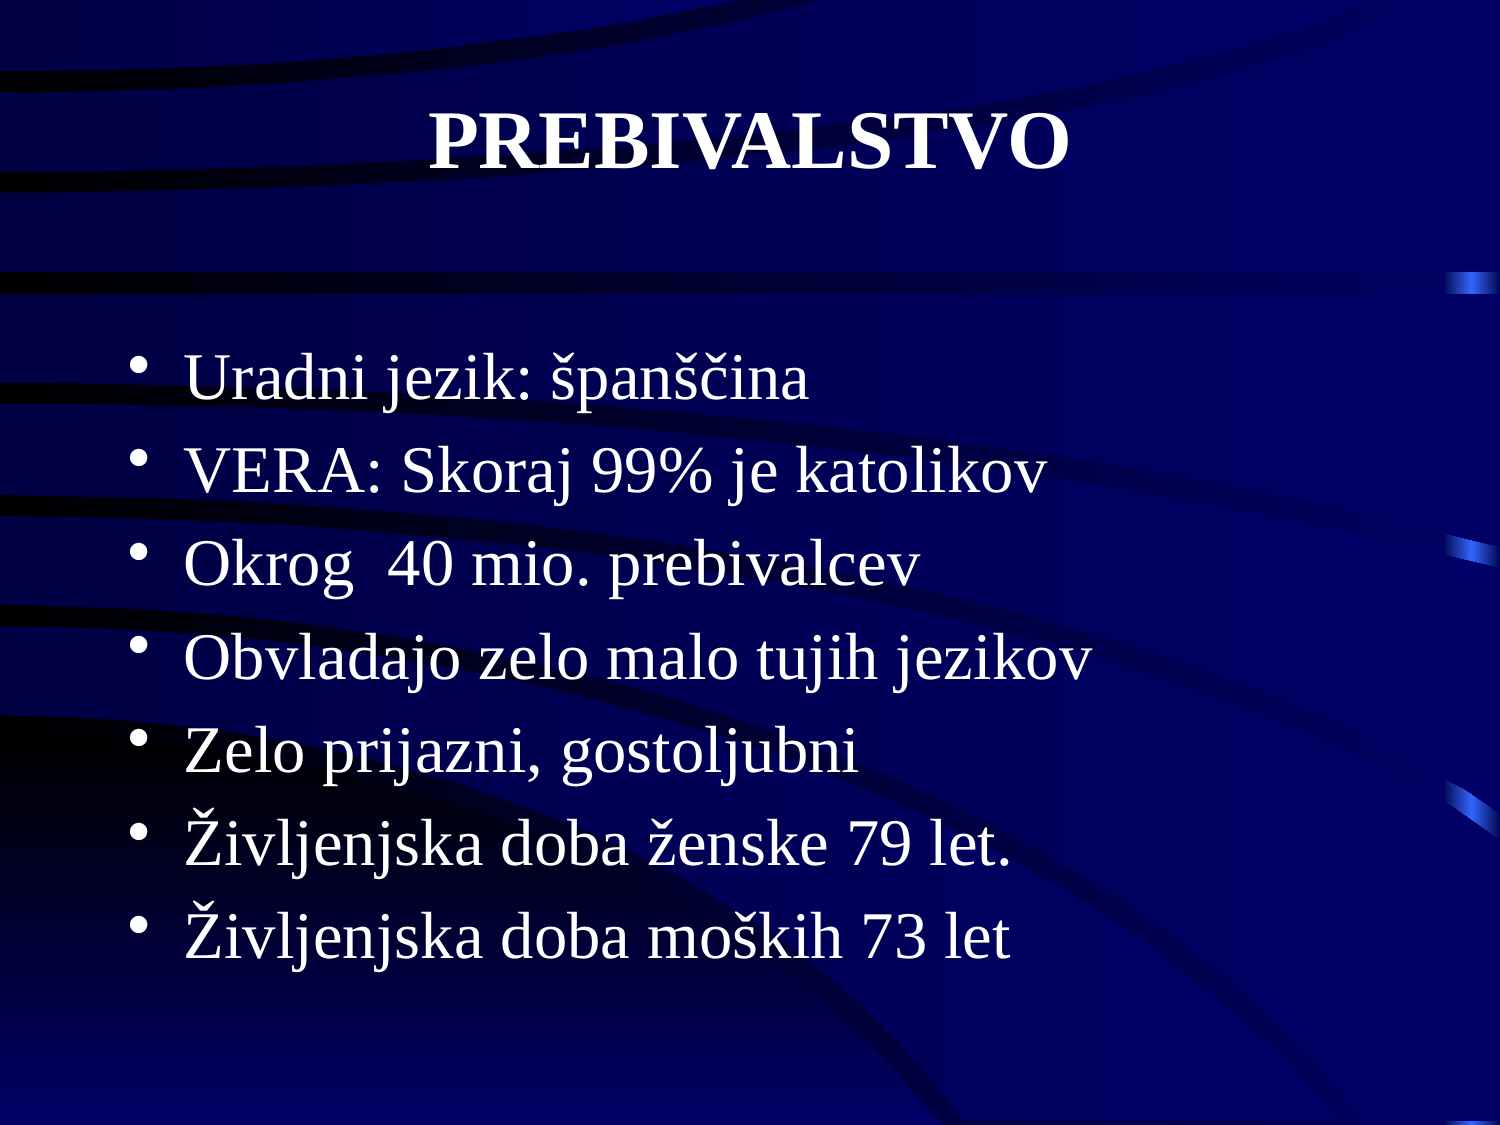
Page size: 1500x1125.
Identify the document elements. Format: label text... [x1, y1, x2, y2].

list Uradni jezik: španščina VERA: Skoraj 99% je katolikov Okrog 40 mio. prebivalcev Obvladajo zelo malo tujih jezikov Zelo prijazni, gostoljubni Življenjska doba ženske 79 let. Življenjska doba moških 73 let [112, 324, 1388, 1000]
text_box PREBIVALSTVO [383, 78, 1117, 280]
